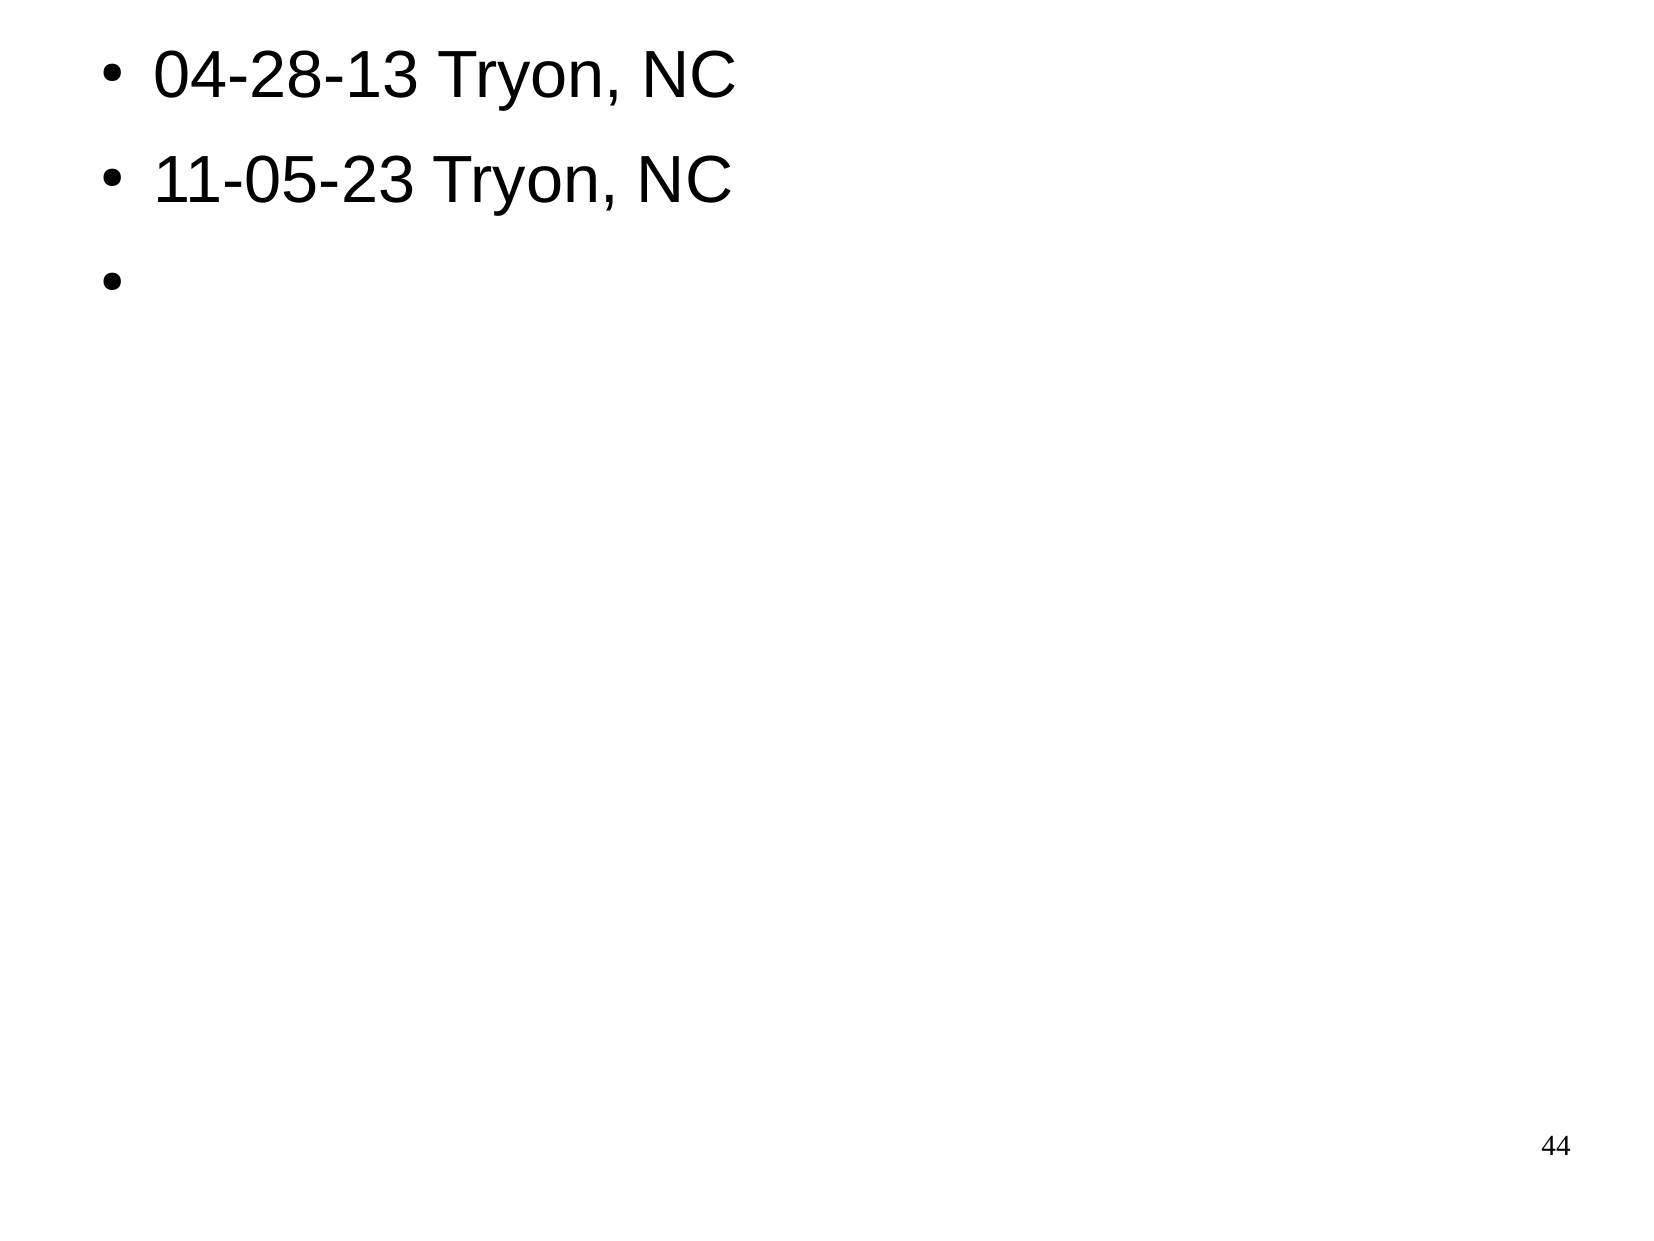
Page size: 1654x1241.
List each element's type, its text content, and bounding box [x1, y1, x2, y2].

list 04-28-13 Tryon, NC 11-05-23 Tryon, NC [82, 37, 1571, 1109]
